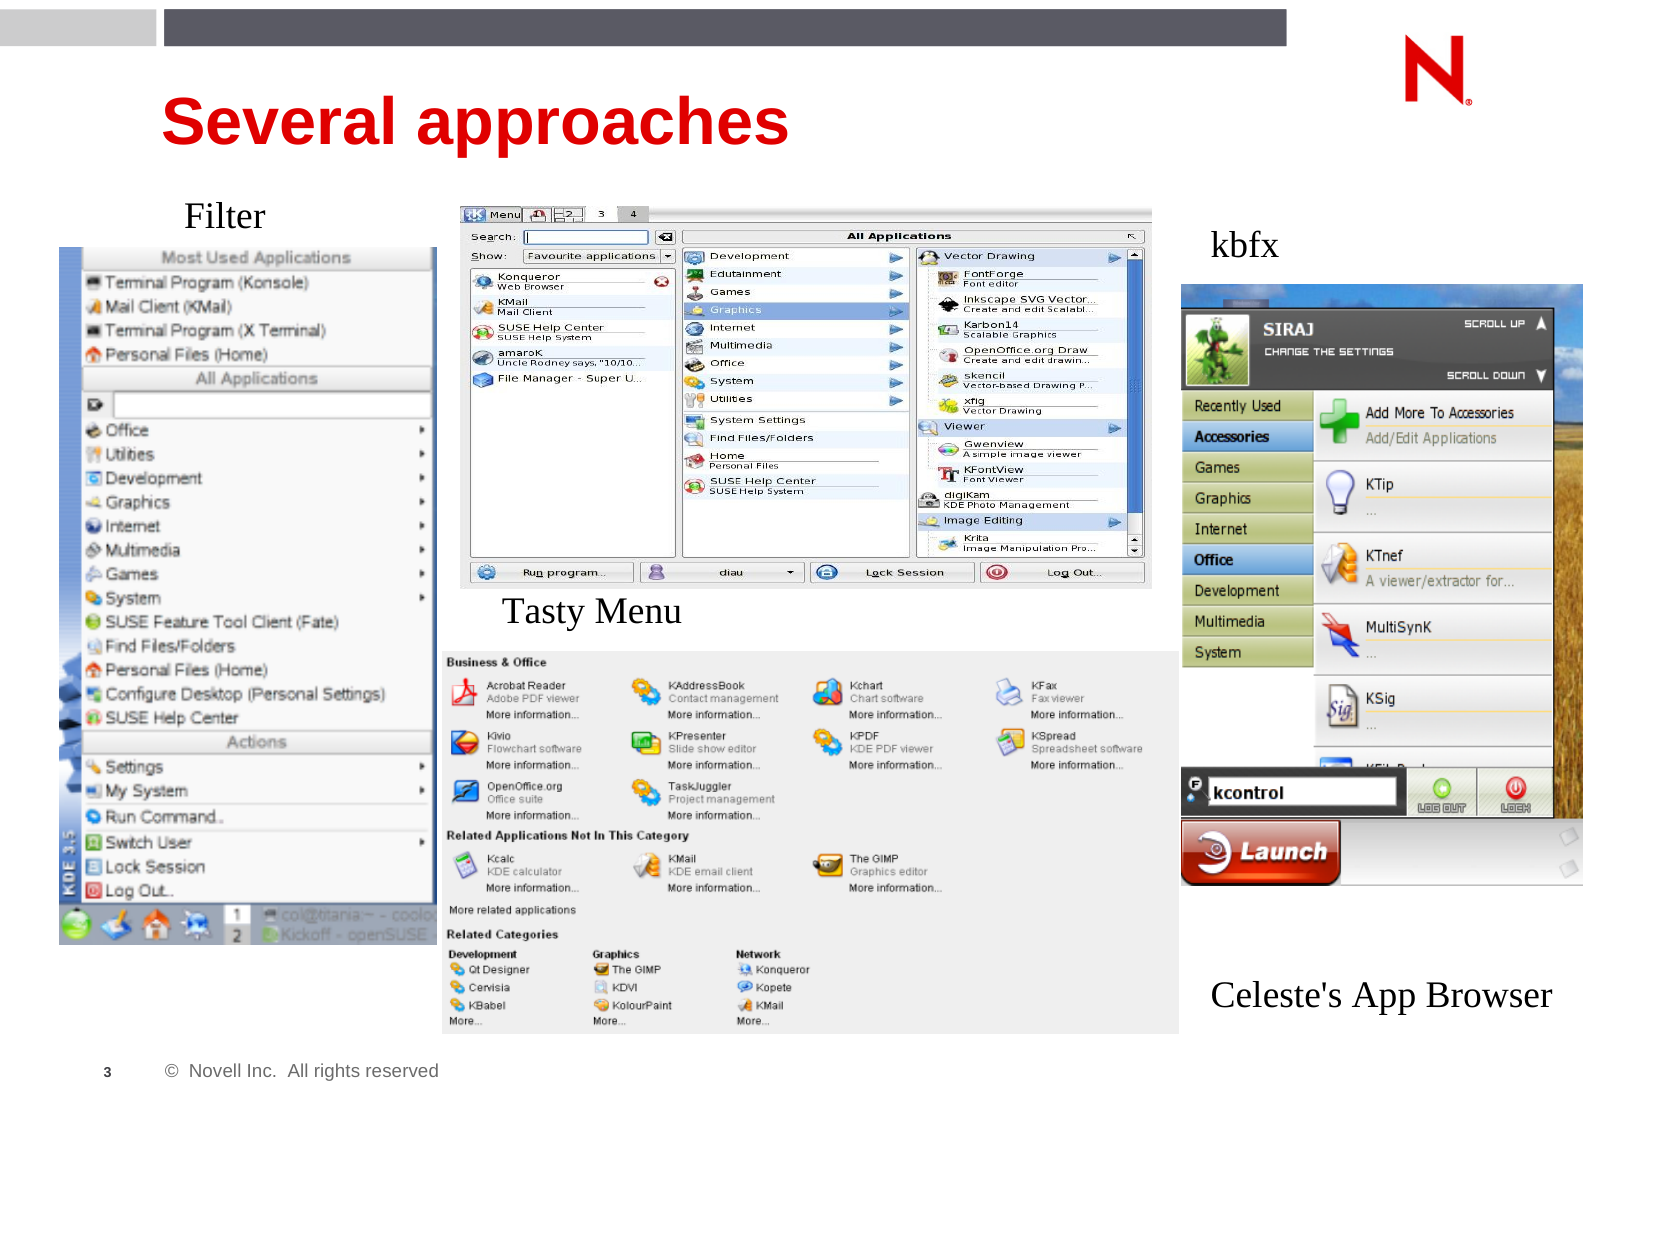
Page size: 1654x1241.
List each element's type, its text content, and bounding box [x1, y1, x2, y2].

text_box Filter [184, 194, 266, 237]
picture [59, 247, 437, 945]
text_box Tasty Menu [501, 590, 684, 633]
picture [1403, 32, 1473, 107]
picture [460, 206, 1152, 589]
text_box Celeste's App Browser [1210, 974, 1554, 1016]
title Several approaches [161, 41, 1383, 205]
picture [1181, 284, 1583, 886]
picture [442, 651, 1179, 1034]
text_box kbfx [1210, 224, 1280, 266]
